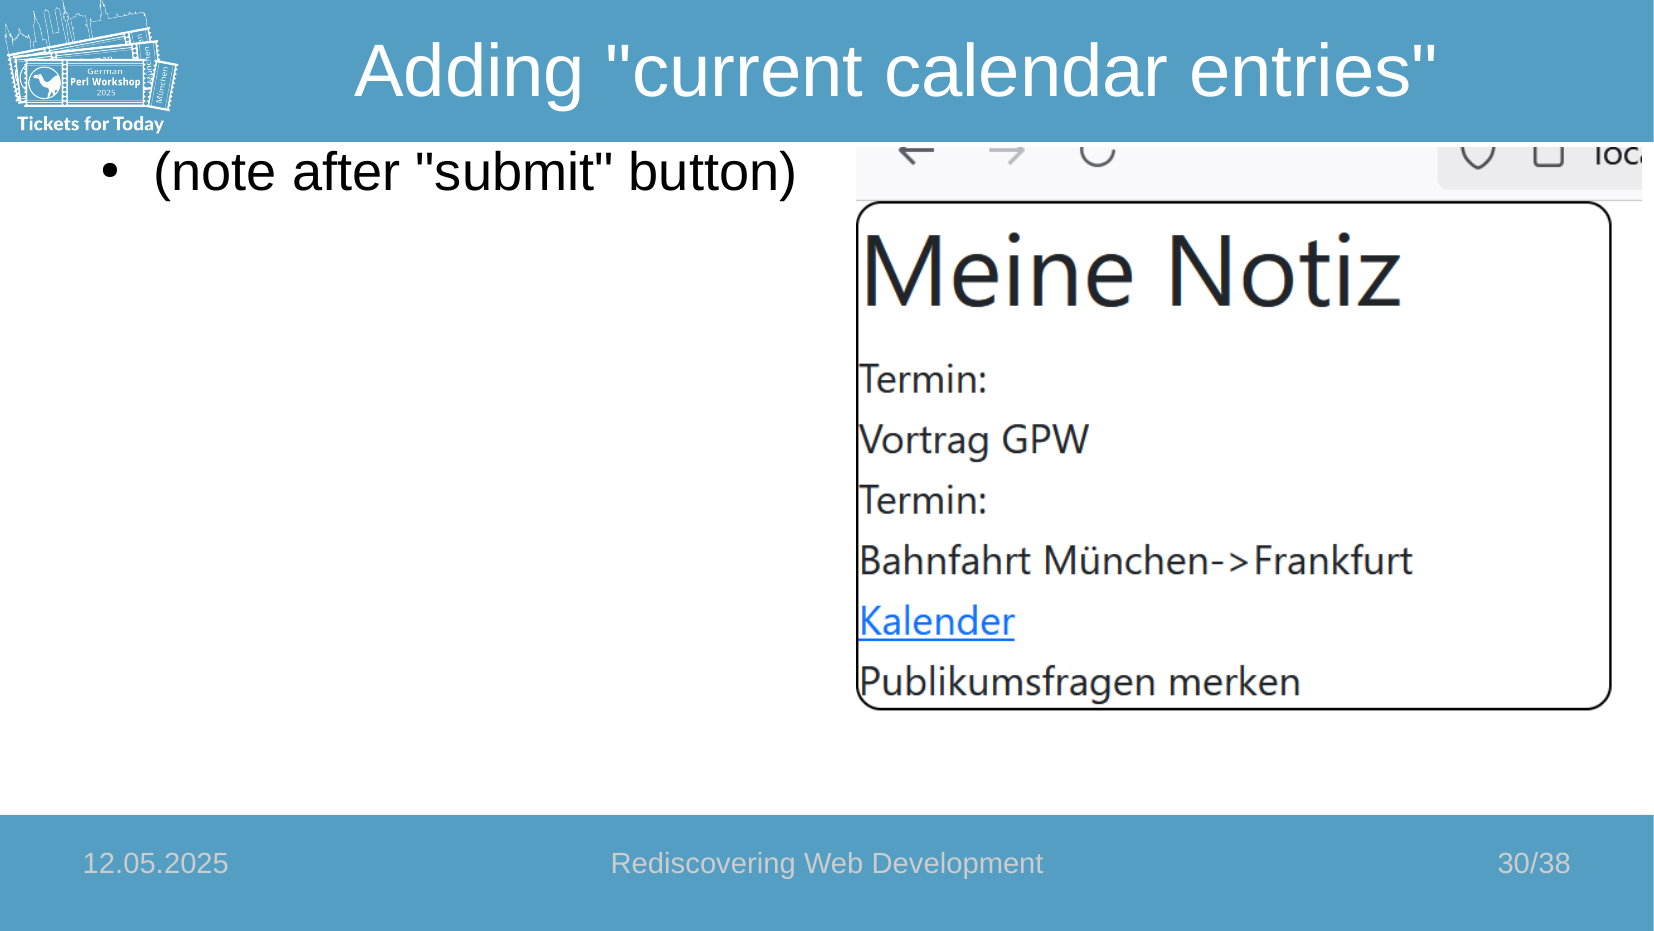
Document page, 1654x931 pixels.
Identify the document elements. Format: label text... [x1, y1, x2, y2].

picture [3, 0, 180, 154]
title Adding "current calendar entries" [354, 5, 1654, 136]
list (note after "submit" button) [82, 141, 809, 815]
picture [856, 147, 1642, 737]
